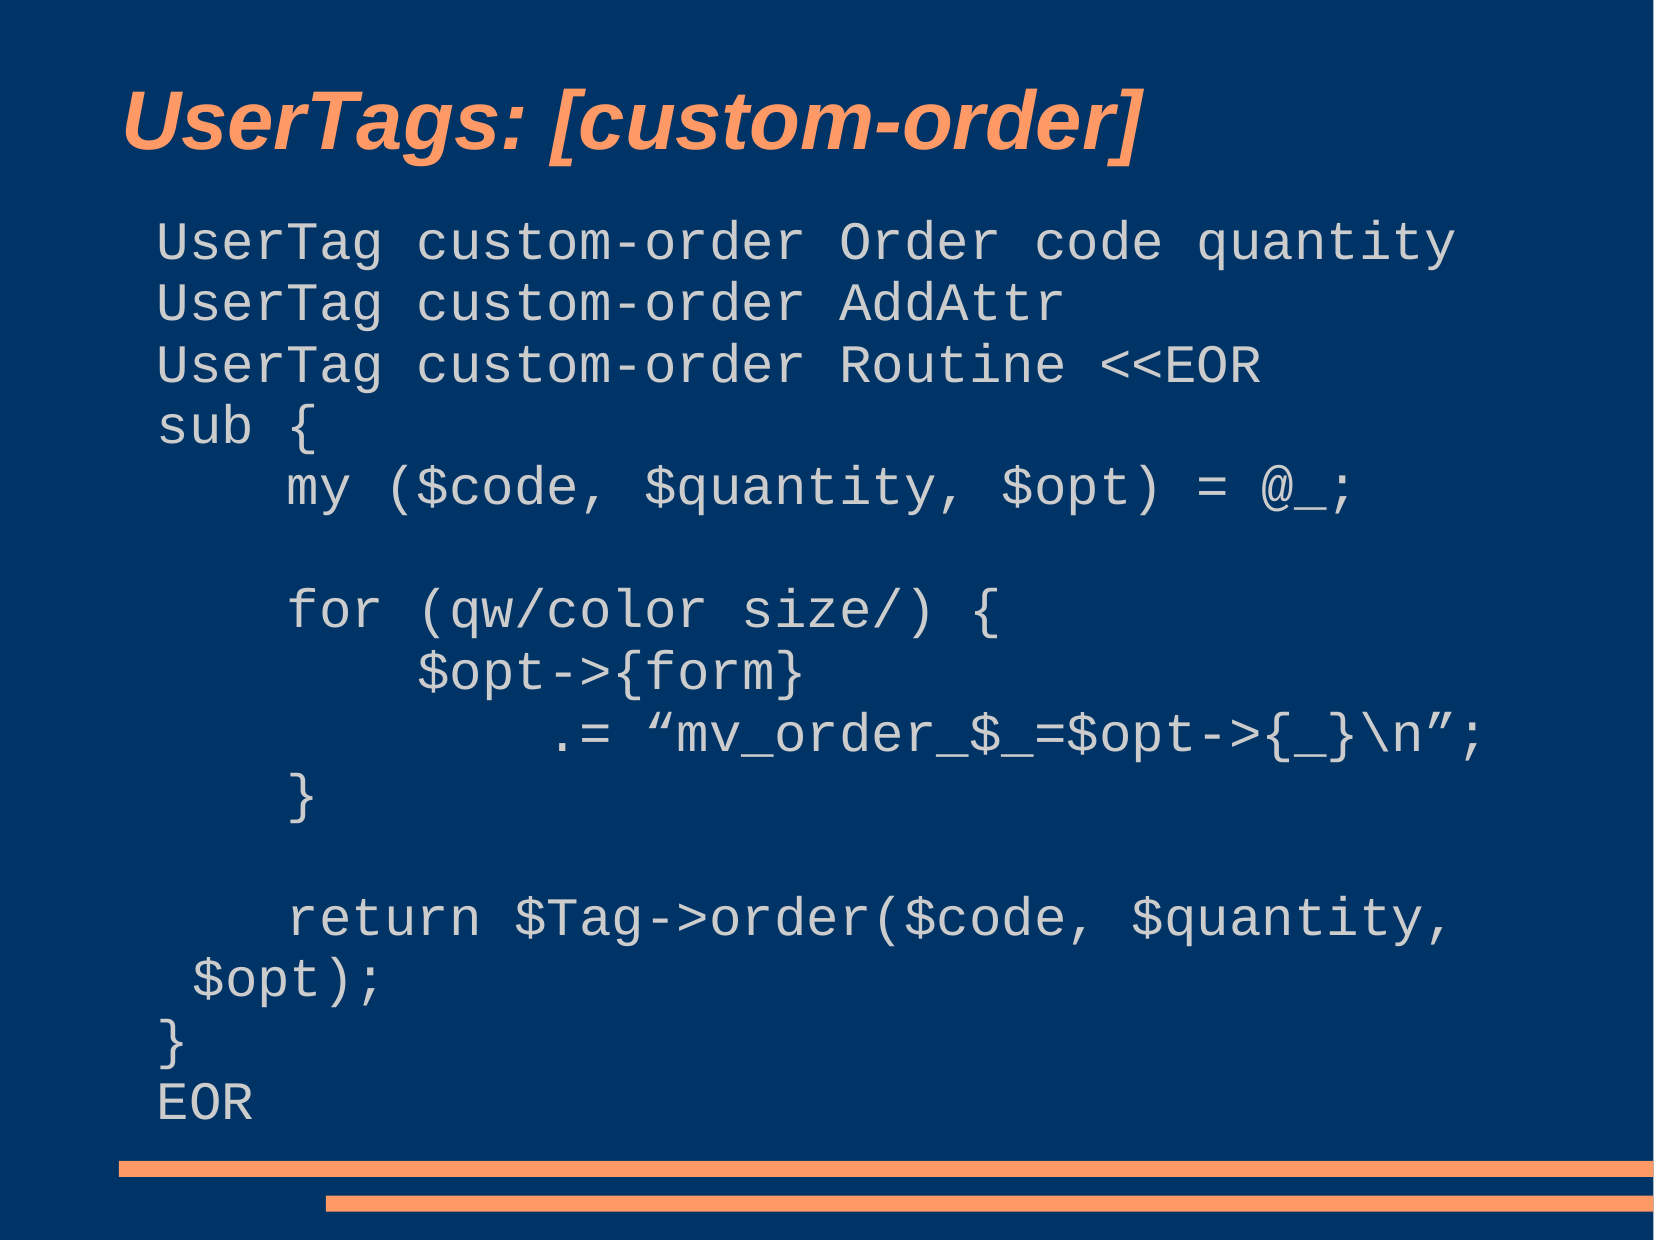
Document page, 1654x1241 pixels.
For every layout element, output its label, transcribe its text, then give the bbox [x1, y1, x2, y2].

title UserTags: [custom-order] [121, 53, 1534, 188]
subtitle UserTag custom-order Order code quantity UserTag custom-order AddAttr UserTag custom-order Routine <<EOR sub { my ($code, $quantity, $opt) = @_; for (qw/color size/) { $opt->{form} .= “mv_order_$_=$opt->{_}\n”; } return $Tag->order($code, $quantity, $opt); } EOR [121, 213, 1561, 1137]
